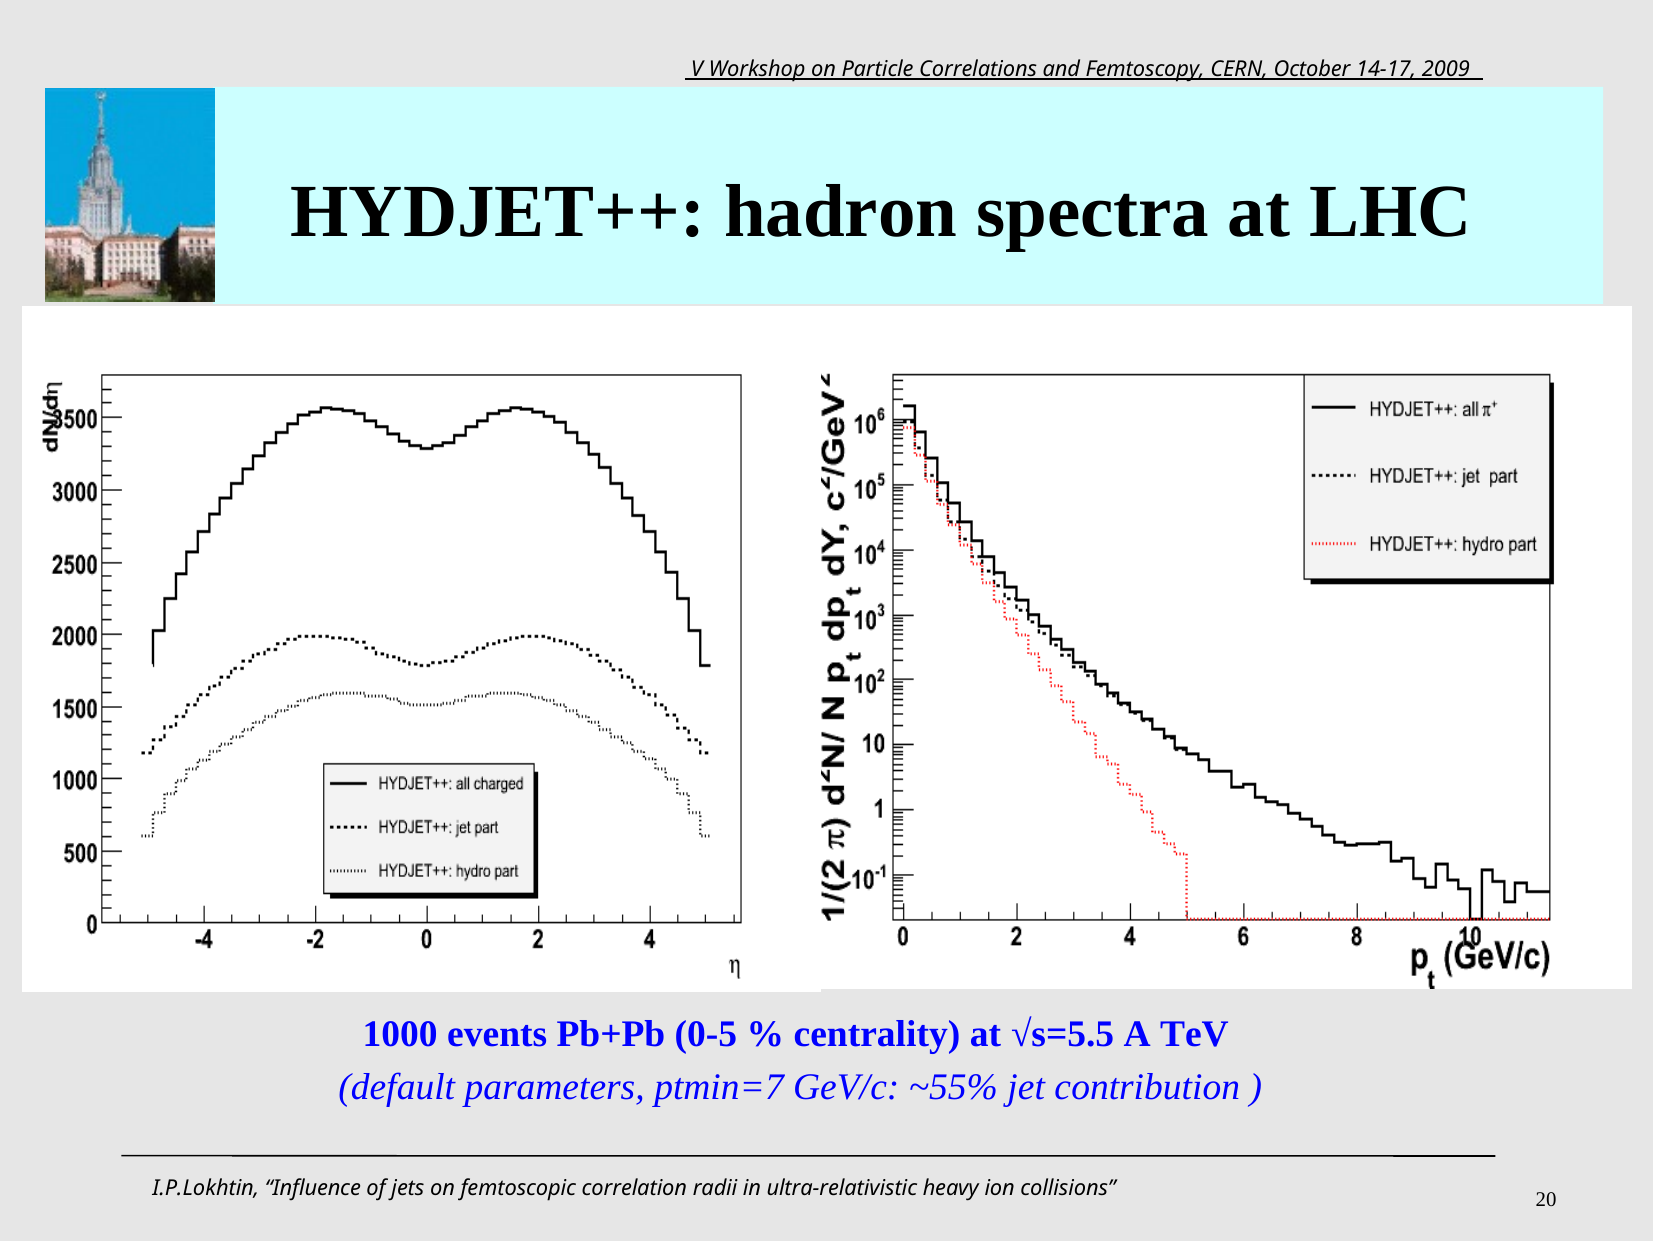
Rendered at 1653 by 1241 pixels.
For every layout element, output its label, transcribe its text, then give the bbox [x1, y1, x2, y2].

text_box 1000 events Pb+Pb (0-5 % centrality) at √s=5.5 A TeV (default parameters, ptmin=7 GeV/c: ~55% jet contribution ) [318, 993, 1283, 1116]
picture [45, 90, 133, 302]
picture [22, 306, 1632, 992]
title HYDJET++: hadron spectra at LHC [133, 91, 1537, 306]
